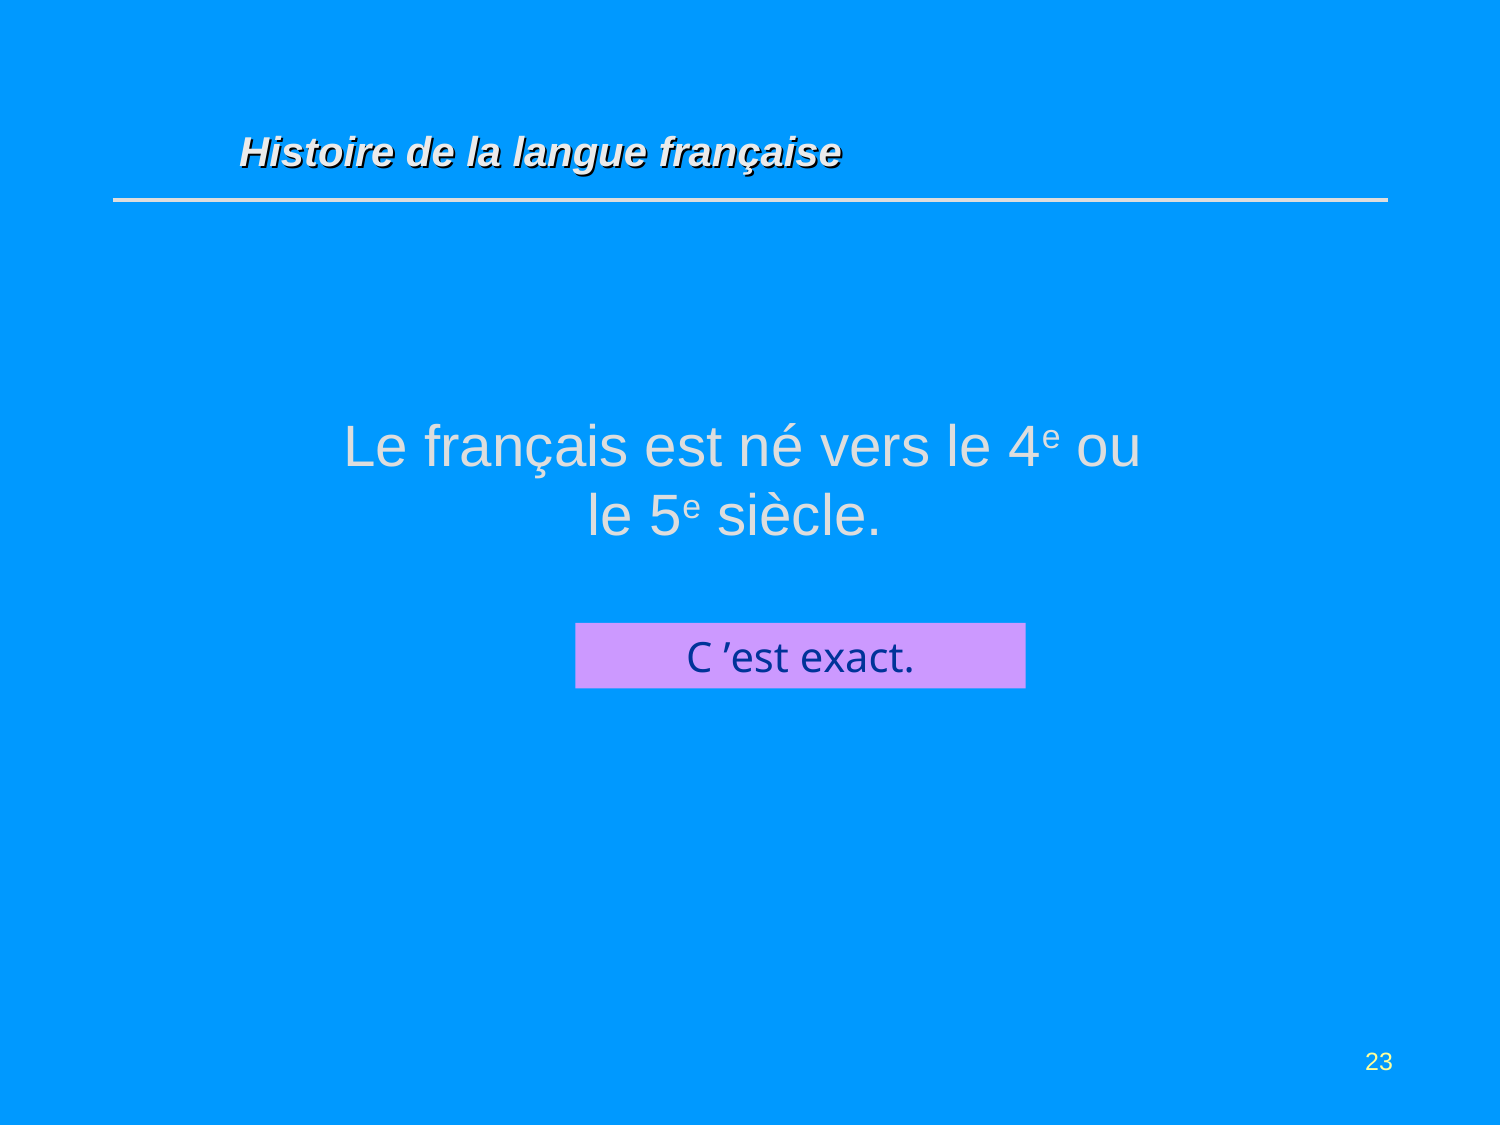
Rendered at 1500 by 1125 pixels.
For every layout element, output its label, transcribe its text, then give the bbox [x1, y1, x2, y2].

text_box Le français est né vers le 4e ou le 5e siècle. Vrai / Faux ? [237, 399, 1186, 701]
text_box C ’est exact. [575, 622, 1026, 689]
text_box Histoire de la langue française [224, 116, 858, 183]
